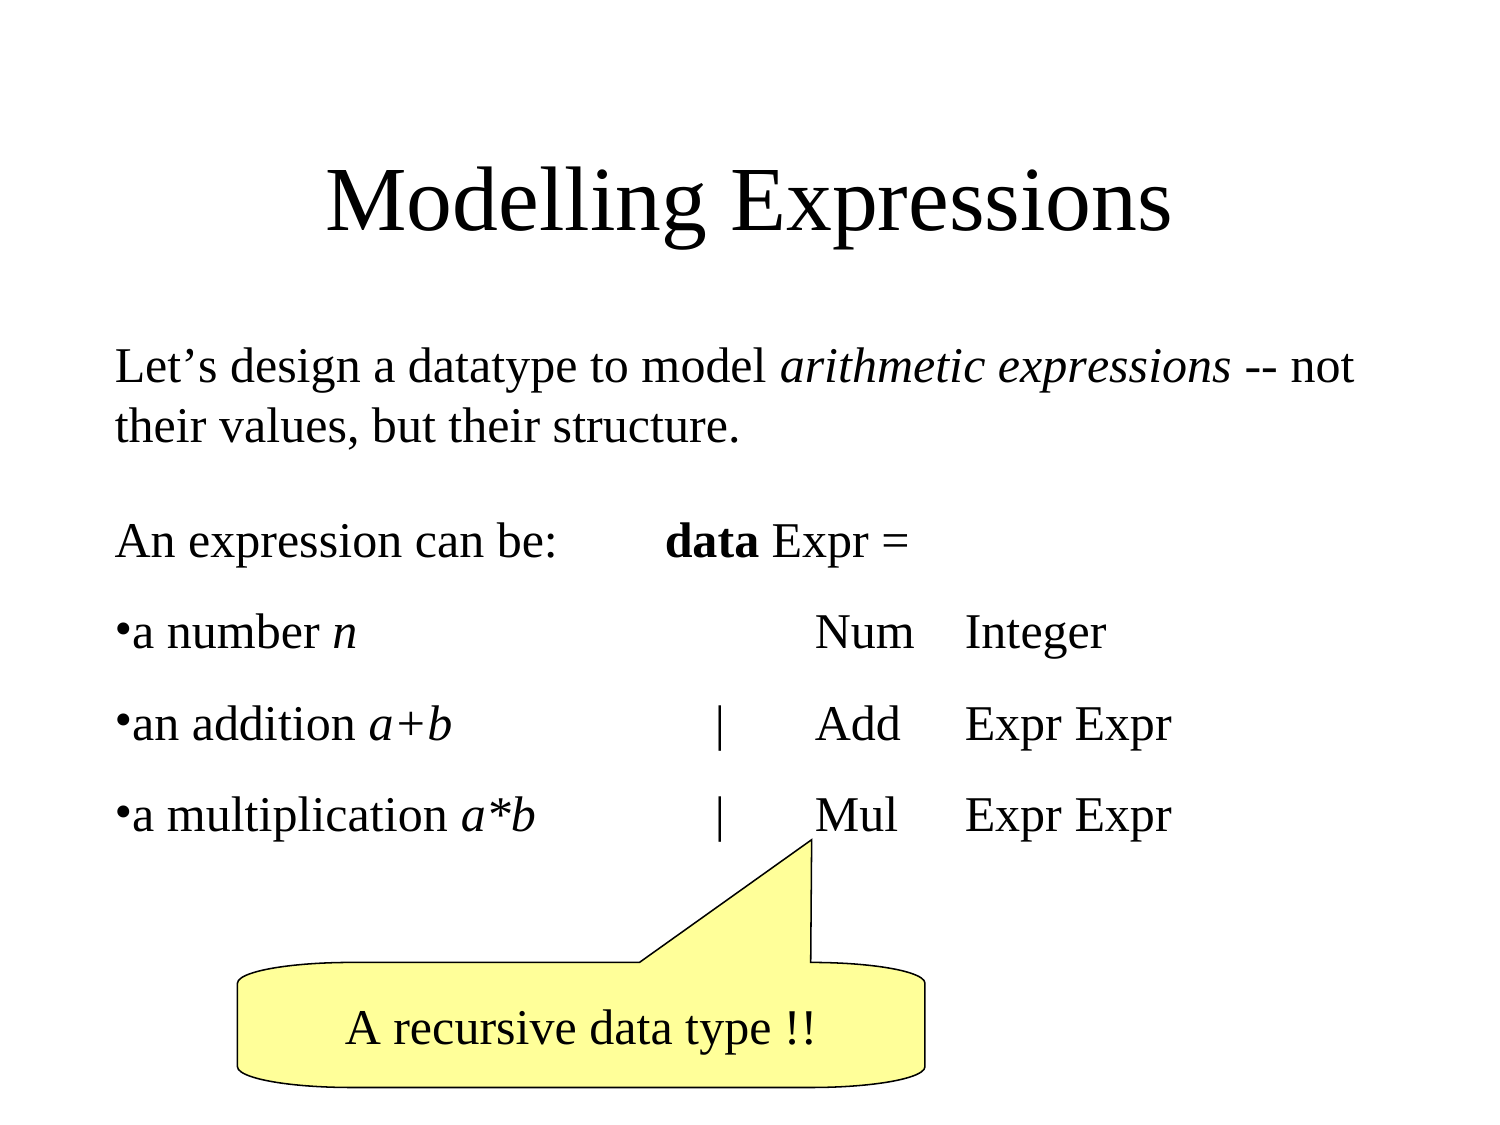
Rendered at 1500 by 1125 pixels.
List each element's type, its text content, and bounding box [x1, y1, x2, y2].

text_box data Expr = Num Integer | Add Expr Expr | Mul Expr Expr [649, 500, 1363, 850]
text_box An expression can be: a number n an addition a+b a multiplication a*b [99, 500, 613, 850]
text_box Let’s design a datatype to model arithmetic expressions -- not their values, but their structure. [99, 324, 1401, 461]
title Modelling Expressions [112, 99, 1388, 288]
text_box A recursive data type !! [237, 839, 925, 1088]
